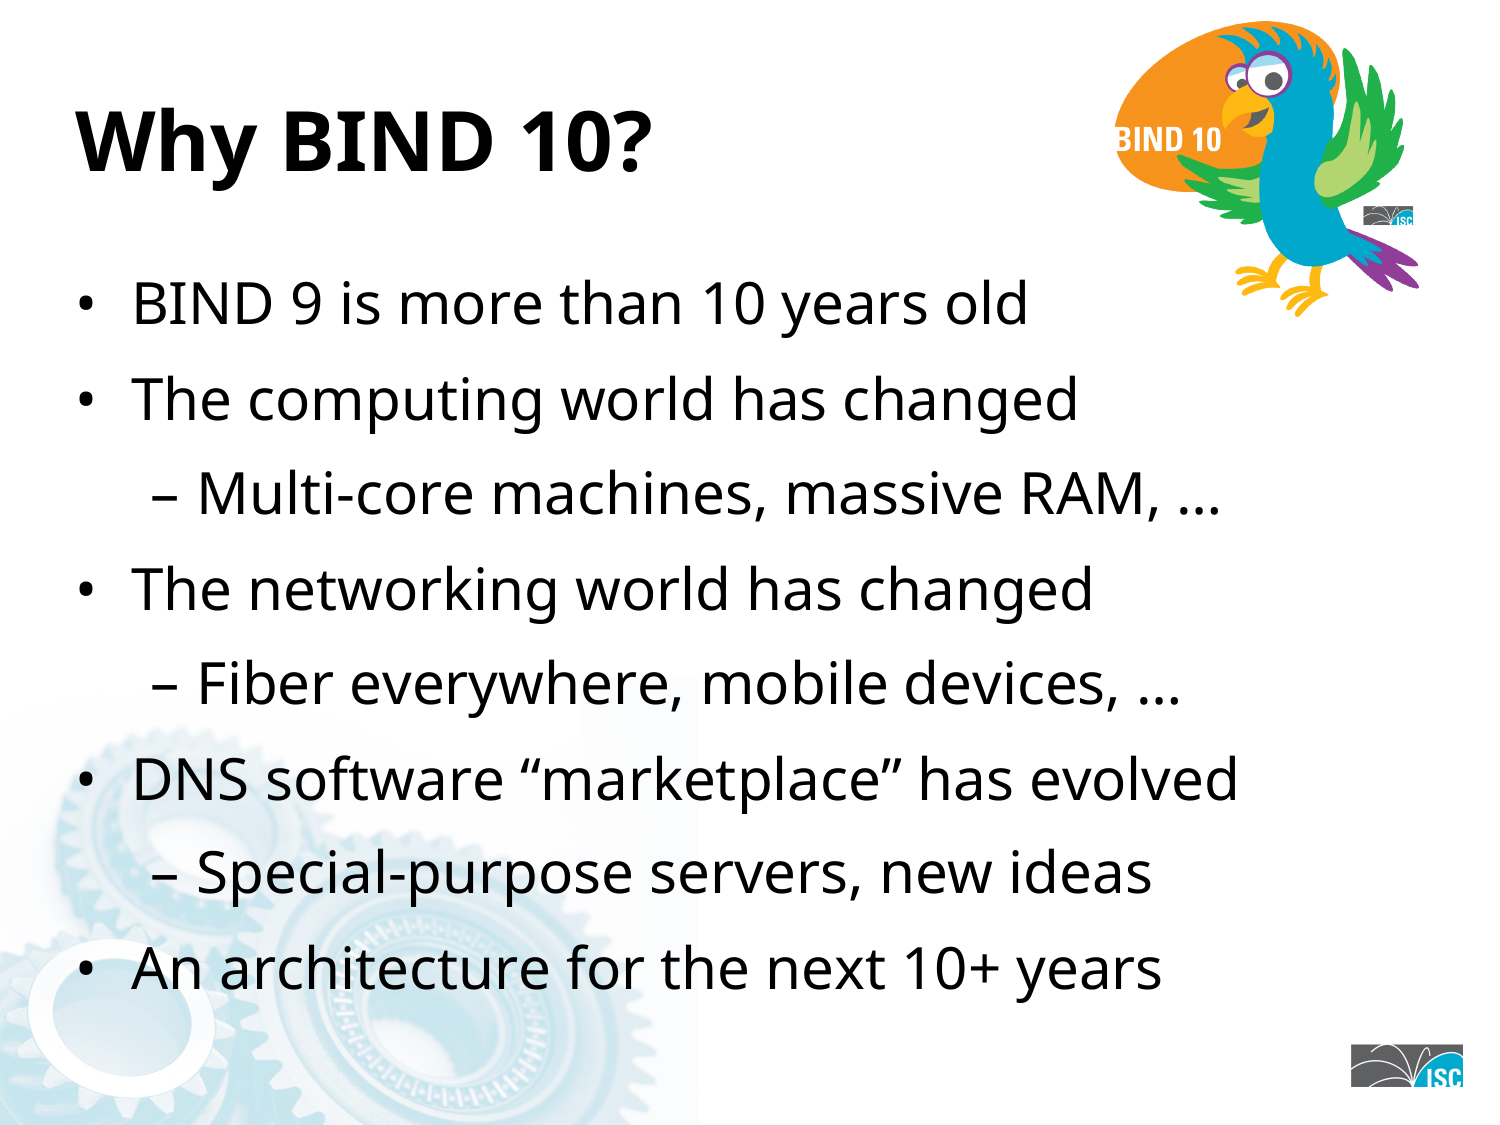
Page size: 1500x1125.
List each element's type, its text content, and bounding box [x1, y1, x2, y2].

title Why BIND 10? [75, 31, 1426, 247]
picture [0, 0, 1500, 1125]
list BIND 9 is more than 10 years old The computing world has changed Multi-core machines, massive RAM, … The networking world has changed Fiber everywhere, mobile devices, … DNS software “marketplace” has evolved Special-purpose servers, new ideas An architecture for the next 10+ years [75, 262, 1426, 1006]
